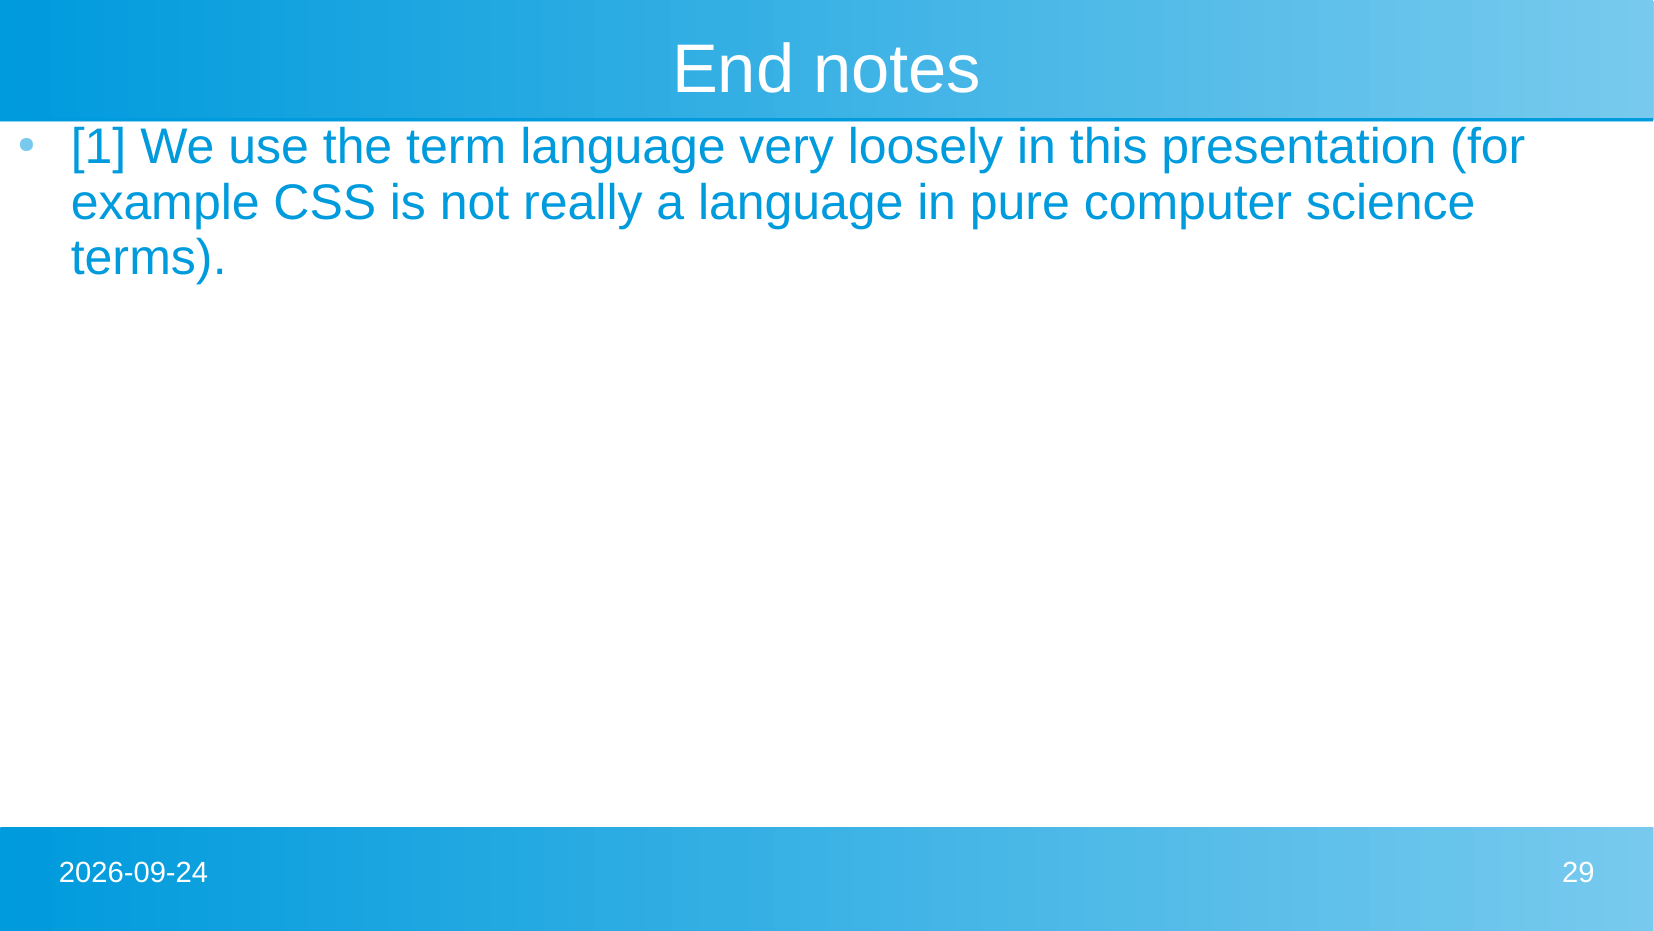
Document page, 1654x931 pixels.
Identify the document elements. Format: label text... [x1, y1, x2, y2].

title End notes [59, 29, 1595, 108]
list [1] We use the term language very loosely in this presentation (for example CSS is not really a language in pure computer science terms). [0, 118, 1536, 709]
